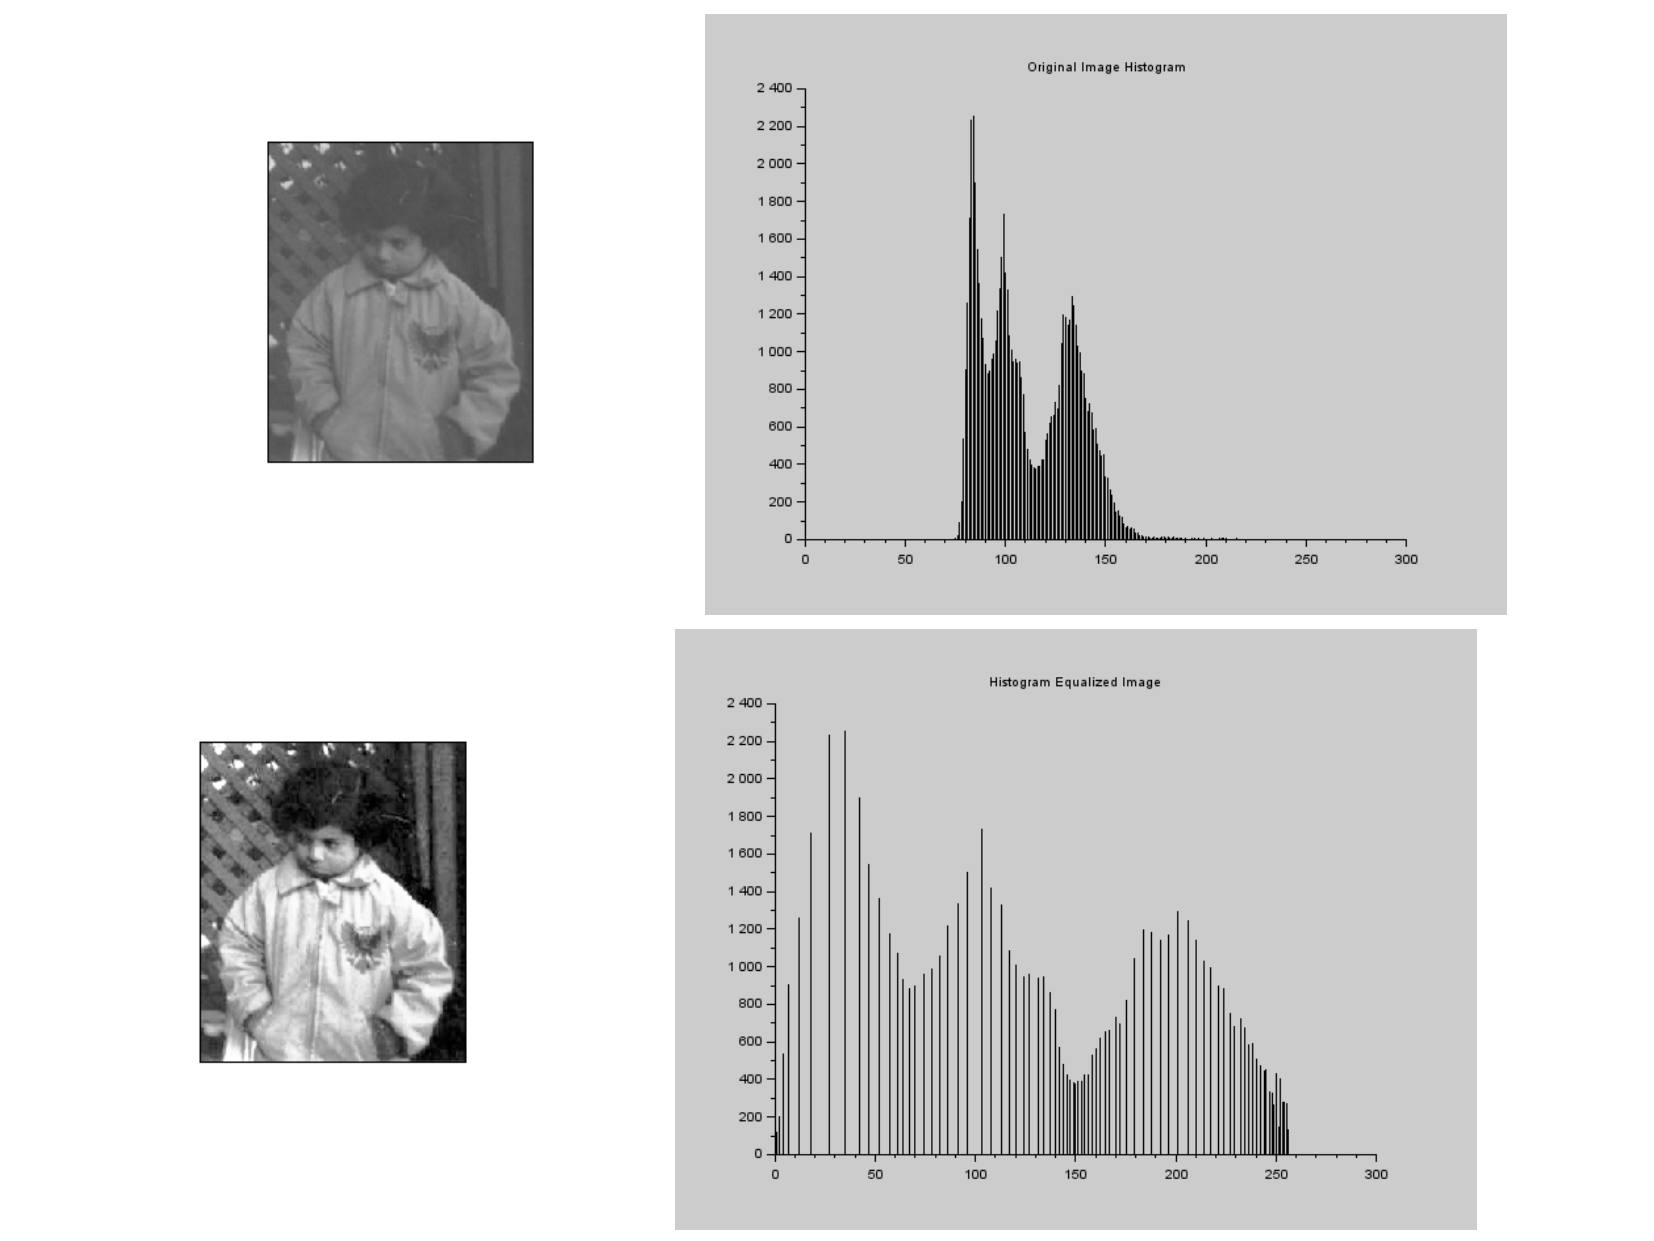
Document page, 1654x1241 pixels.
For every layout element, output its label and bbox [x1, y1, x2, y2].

picture [675, 629, 1477, 1231]
picture [705, 14, 1507, 616]
picture [157, 689, 511, 1116]
picture [225, 89, 578, 516]
